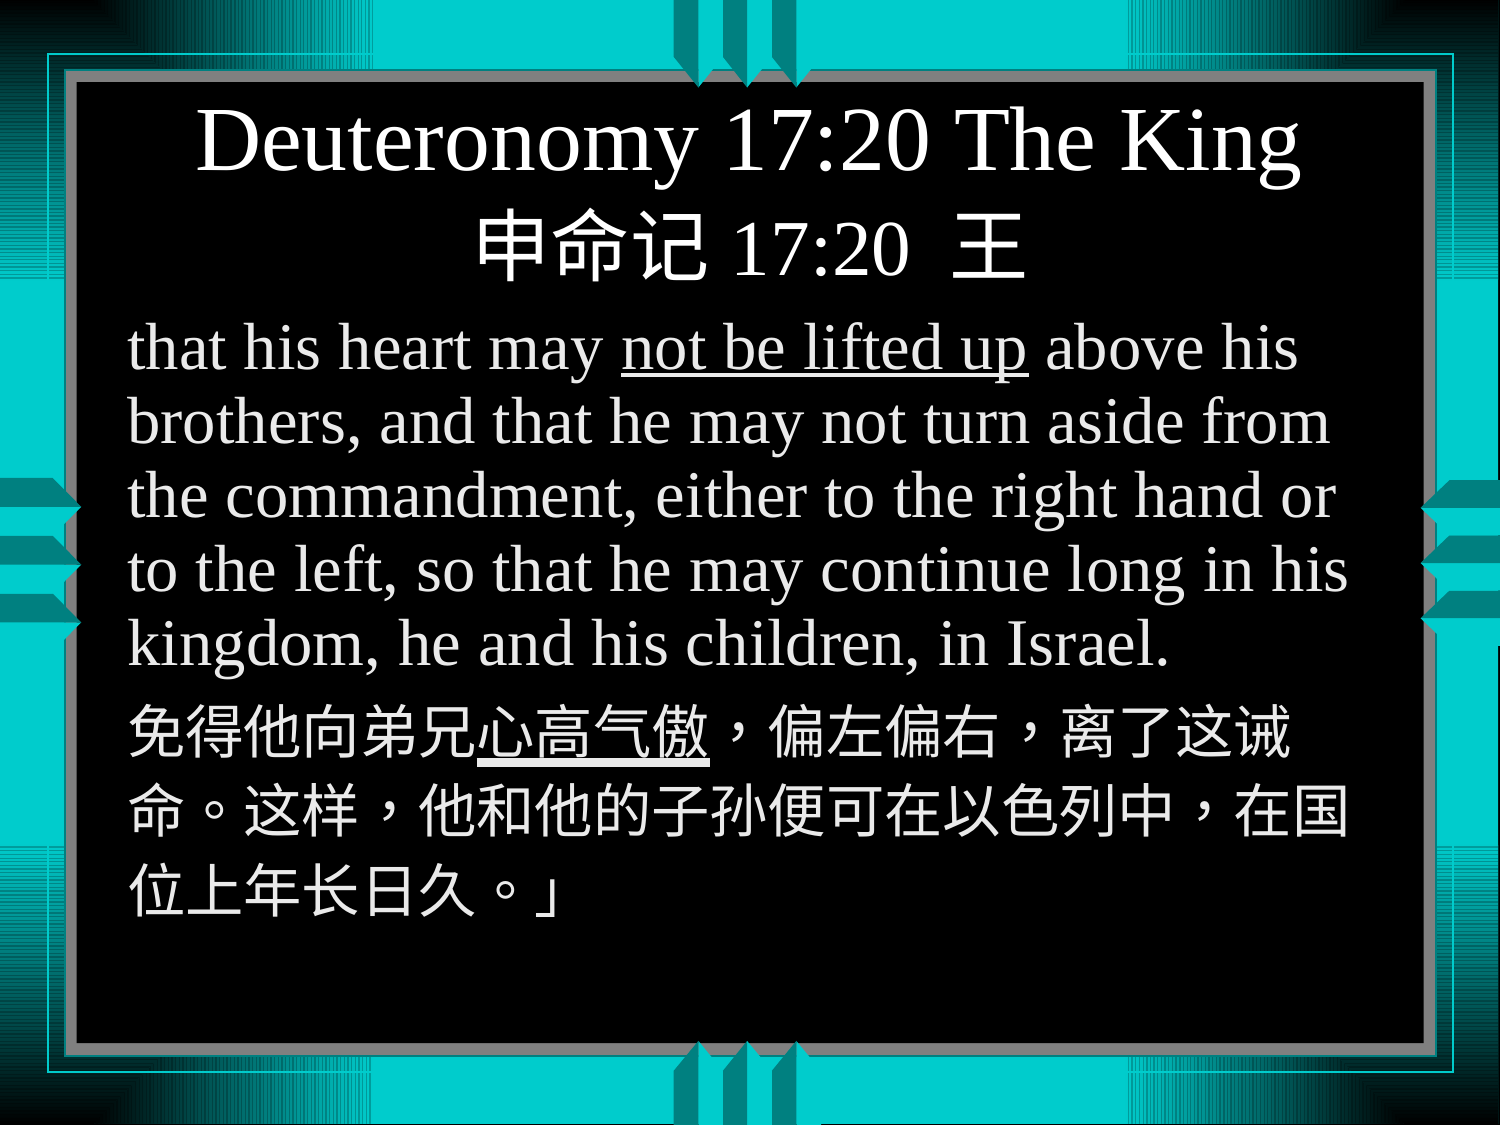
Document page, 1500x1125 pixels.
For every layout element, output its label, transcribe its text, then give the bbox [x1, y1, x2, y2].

text_box that his heart may not be lifted up above his brothers, and that he may not turn aside from the commandment, either to the right hand or to the left, so that he may continue long in his kingdom, he and his children, in Israel. 免得他向弟兄心高气傲，偏左偏右，离了这诫命。这样，他和他的子孙便可在以色列中，在国位上年长日久。」 [112, 302, 1388, 1021]
title Deuteronomy 17:20 The King 申命记17:20 王 [112, 82, 1388, 302]
